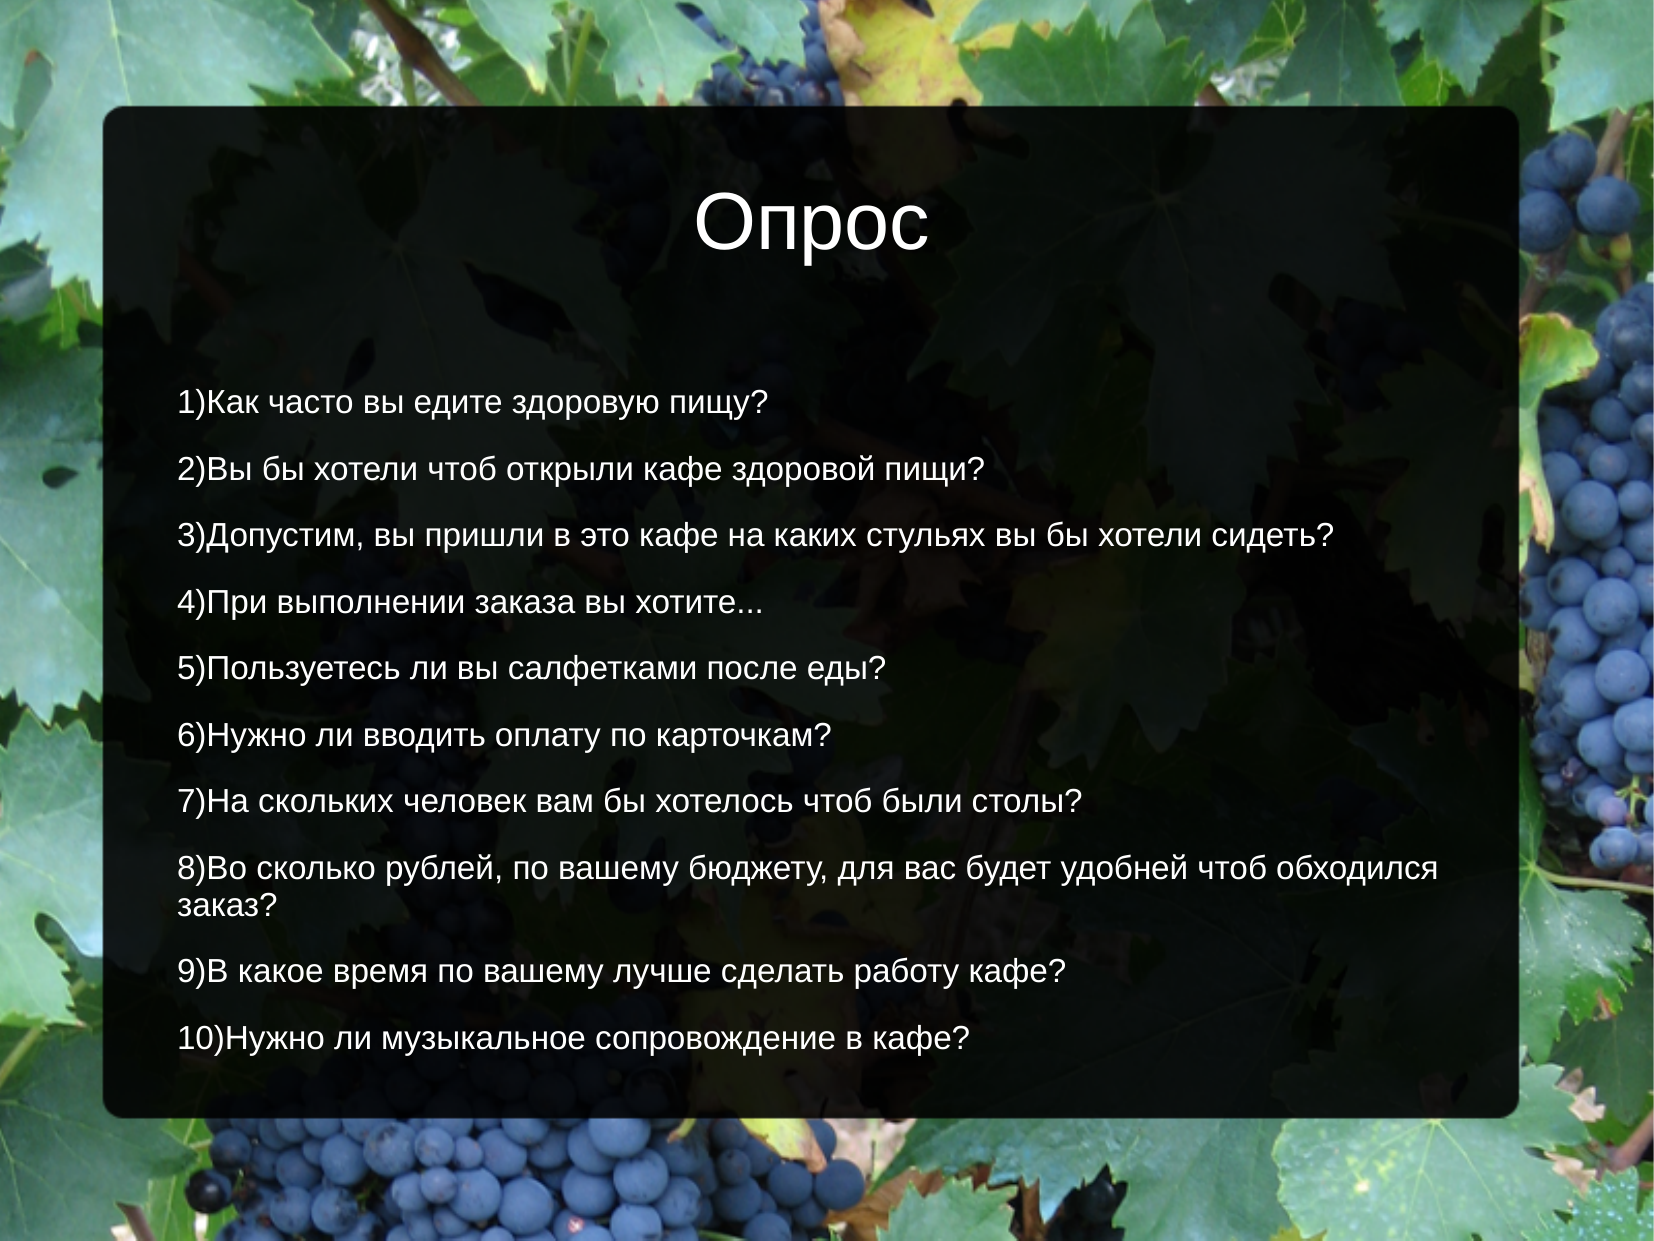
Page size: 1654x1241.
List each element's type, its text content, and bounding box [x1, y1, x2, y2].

title Опрос [118, 117, 1506, 325]
picture [0, 0, 1654, 1241]
list 1)Как часто вы едите здоровую пищу? 2)Вы бы хотели чтоб открыли кафе здоровой пищи? 3)Допустим, вы пришли в это кафе на каких стульях вы бы хотели сидеть? 4)При выполнении заказа вы хотите... 5)Пользуетесь ли вы салфетками после еды? 6)Нужно ли вводить оплату по карточкам? 7)На скольких человек вам бы хотелось чтоб были столы? 8)Во сколько рублей, по вашему бюджету, для вас будет удобней чтоб обходился заказ? 9)В какое время по вашему лучше сделать работу кафе? 10)Нужно ли музыкальное сопровождение в кафе? [177, 383, 1477, 1241]
